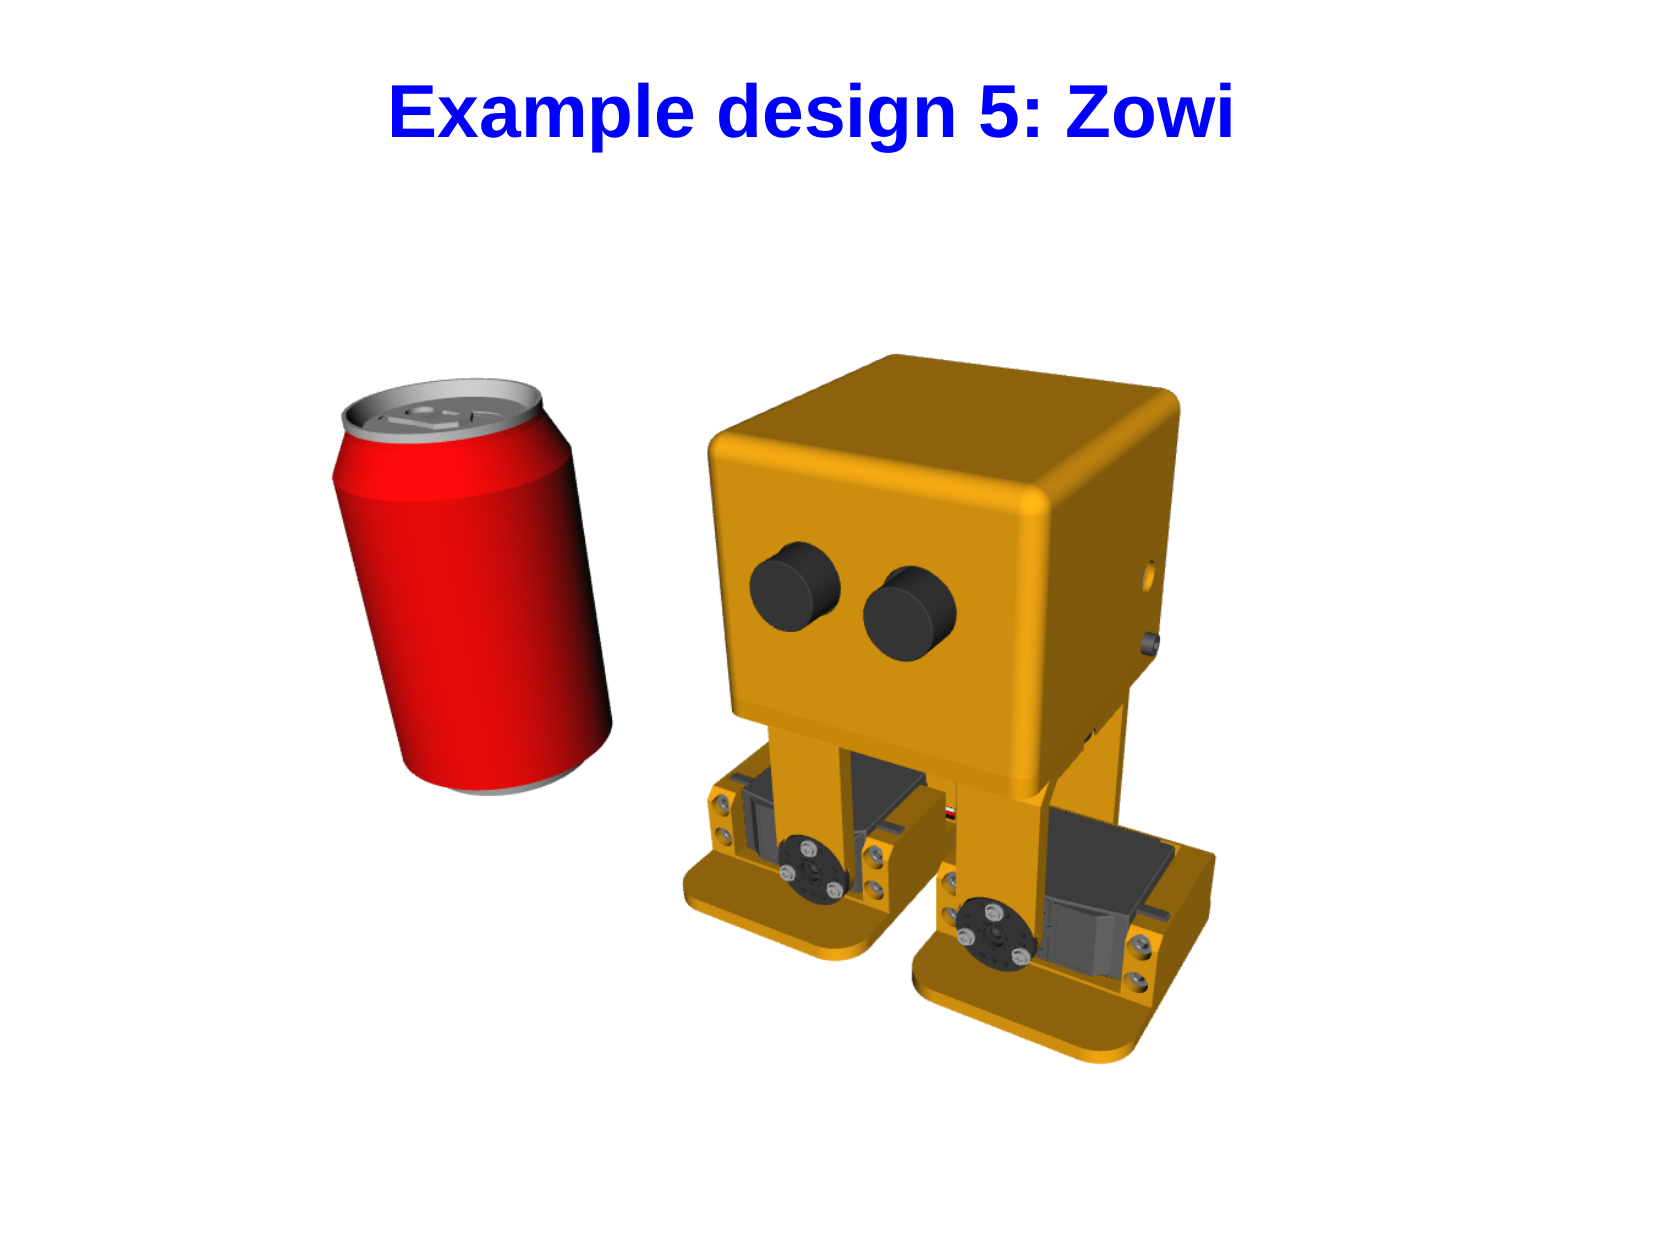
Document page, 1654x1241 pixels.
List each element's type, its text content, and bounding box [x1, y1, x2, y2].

picture [271, 299, 1291, 1118]
text_box Example design 5: Zowi [64, 58, 1561, 164]
